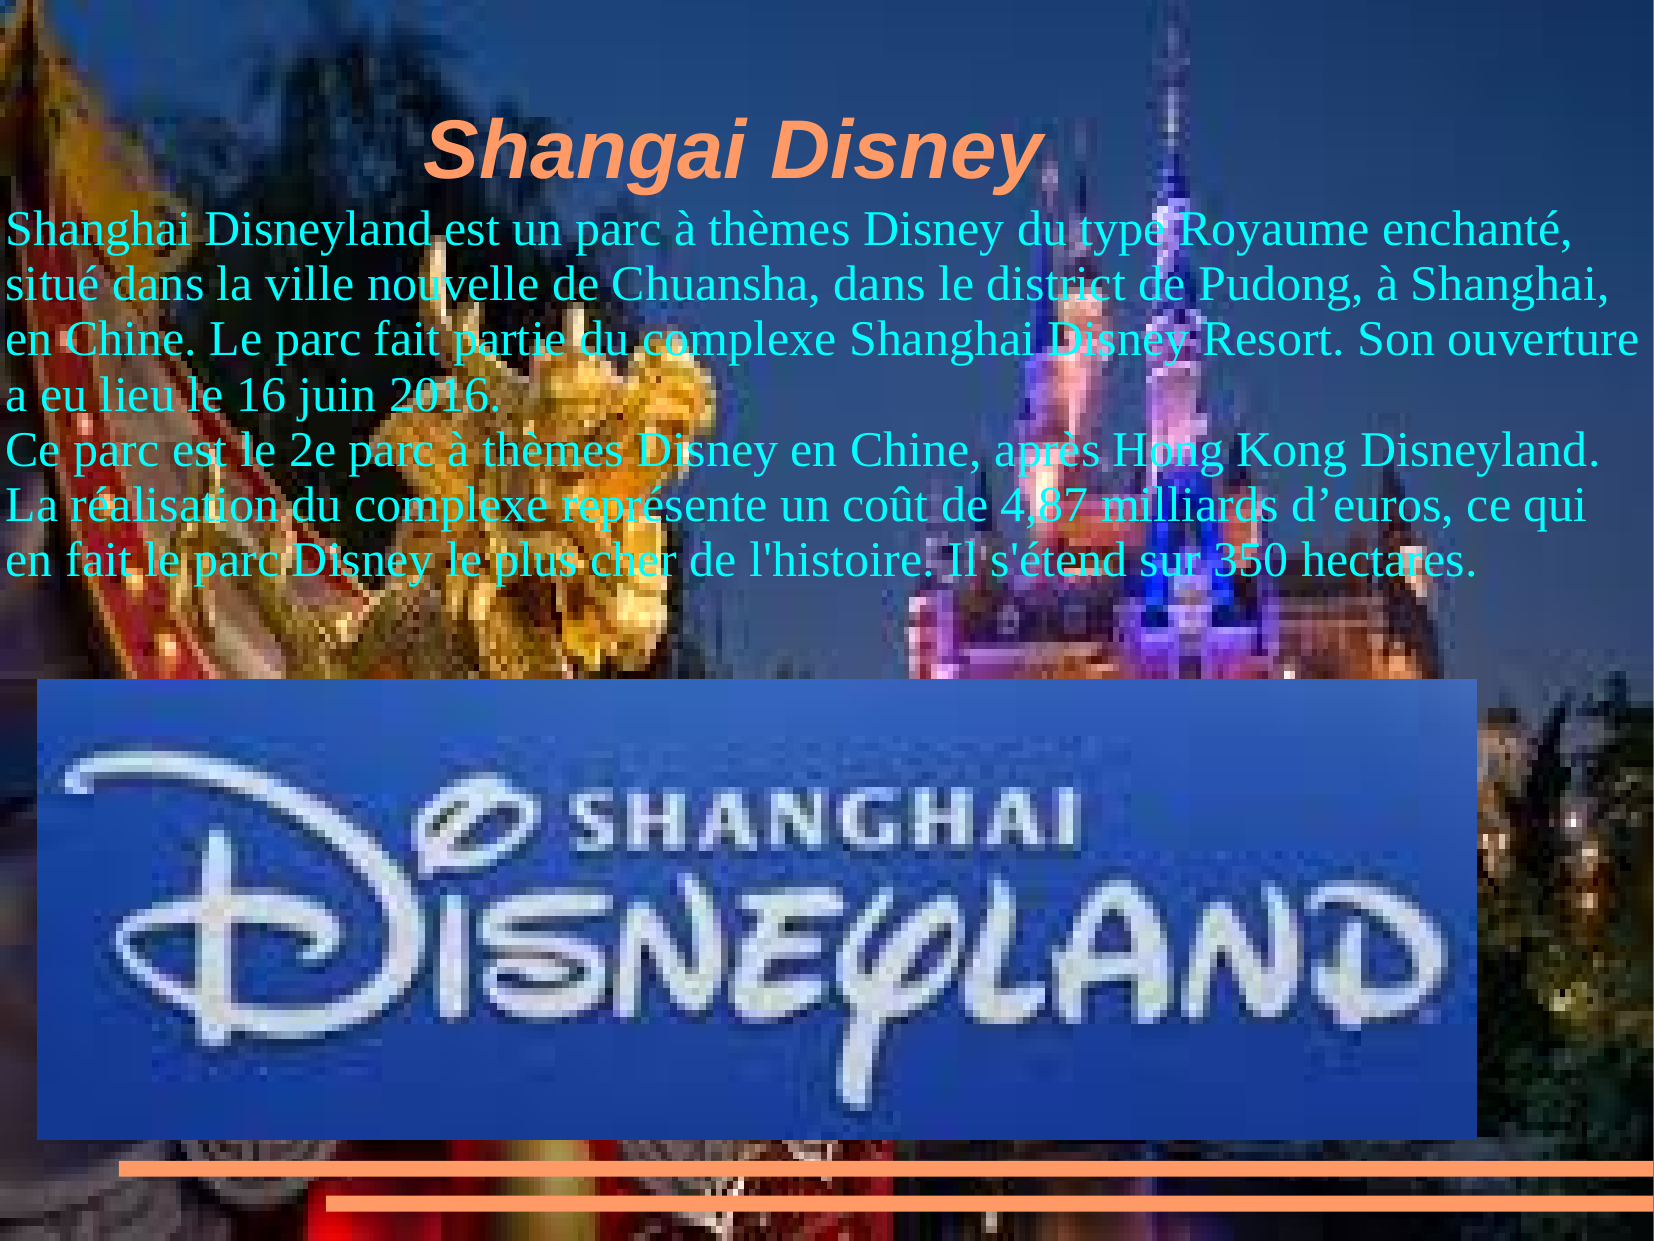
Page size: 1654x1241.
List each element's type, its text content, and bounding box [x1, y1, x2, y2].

picture [0, 0, 1654, 1241]
title Shangai Disney [121, 46, 1534, 200]
text_box Shanghai Disneyland est un parc à thèmes Disney du type Royaume enchanté, situé dans la ville nouvelle de Chuansha, dans le district de Pudong, à Shanghai, en Chine. Le parc fait partie du complexe Shanghai Disney Resort. Son ouverture a eu lieu le 16 juin 2016. Ce parc est le 2e parc à thèmes Disney en Chine, après Hong Kong Disneyland. La réalisation du complexe représente un coût de 4,87 milliards d’euros, ce qui en fait le parc Disney le plus cher de l'histoire. Il s'étend sur 350 hectares. [5, 200, 1648, 650]
